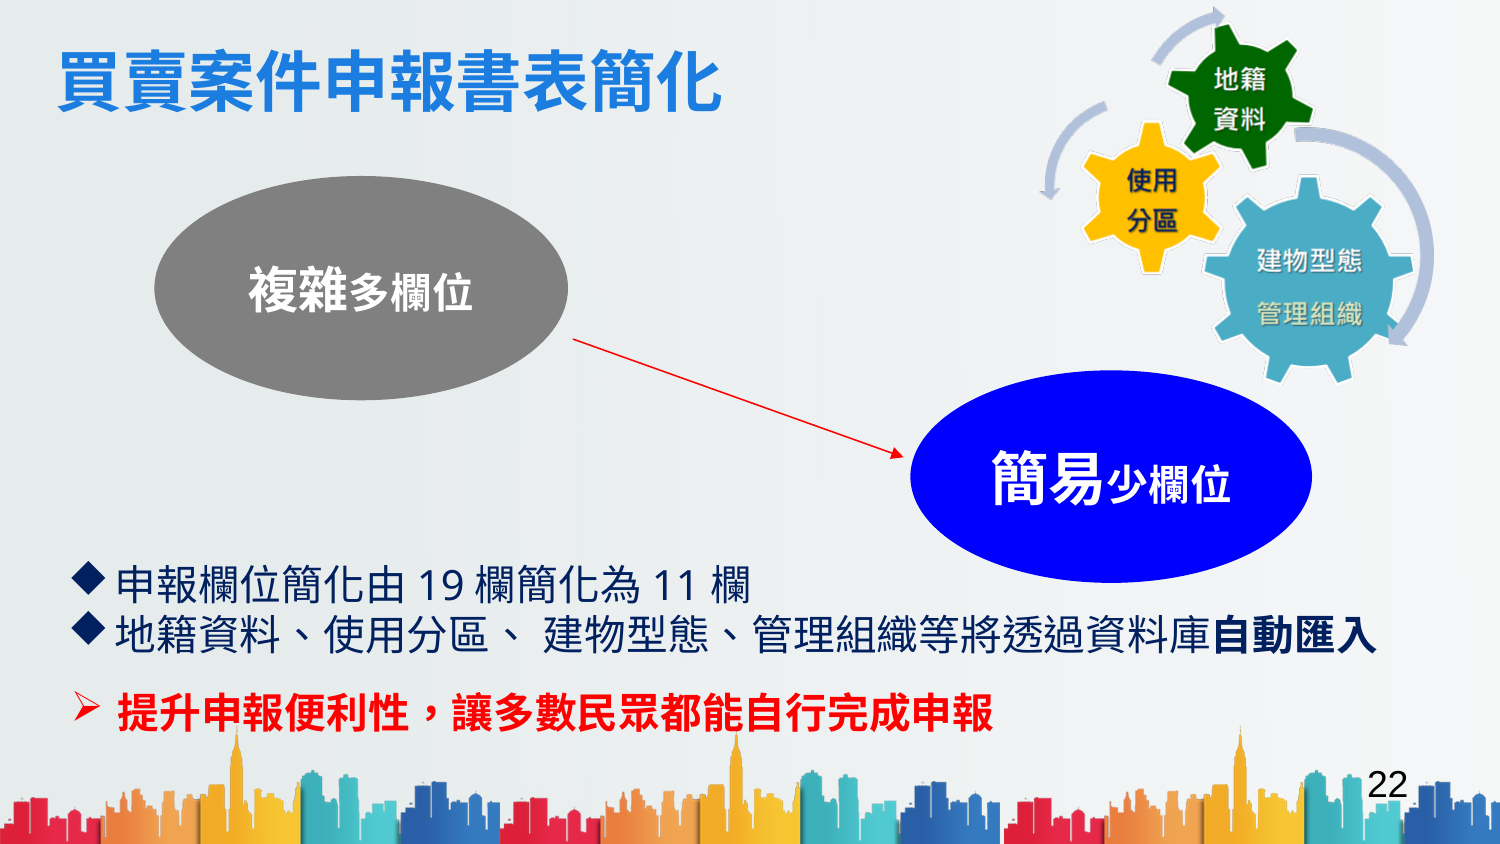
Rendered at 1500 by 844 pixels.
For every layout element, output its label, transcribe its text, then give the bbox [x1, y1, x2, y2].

text_box 22 [1352, 752, 1459, 814]
text_box 簡易少欄位 [910, 388, 1313, 583]
text_box 買賣案件申報書表簡化 [17, 31, 761, 127]
text_box 複雜多欄位 [154, 175, 568, 401]
text_box 提升申報便利性，讓多數民眾都能自行完成申報 [56, 679, 1010, 745]
picture [0, 0, 1500, 844]
text_box 申報欄位簡化由19欄簡化為11欄 地籍資料、使用分區、 建物型態、管理組織等將透過資料庫自動匯入 [53, 551, 1394, 717]
